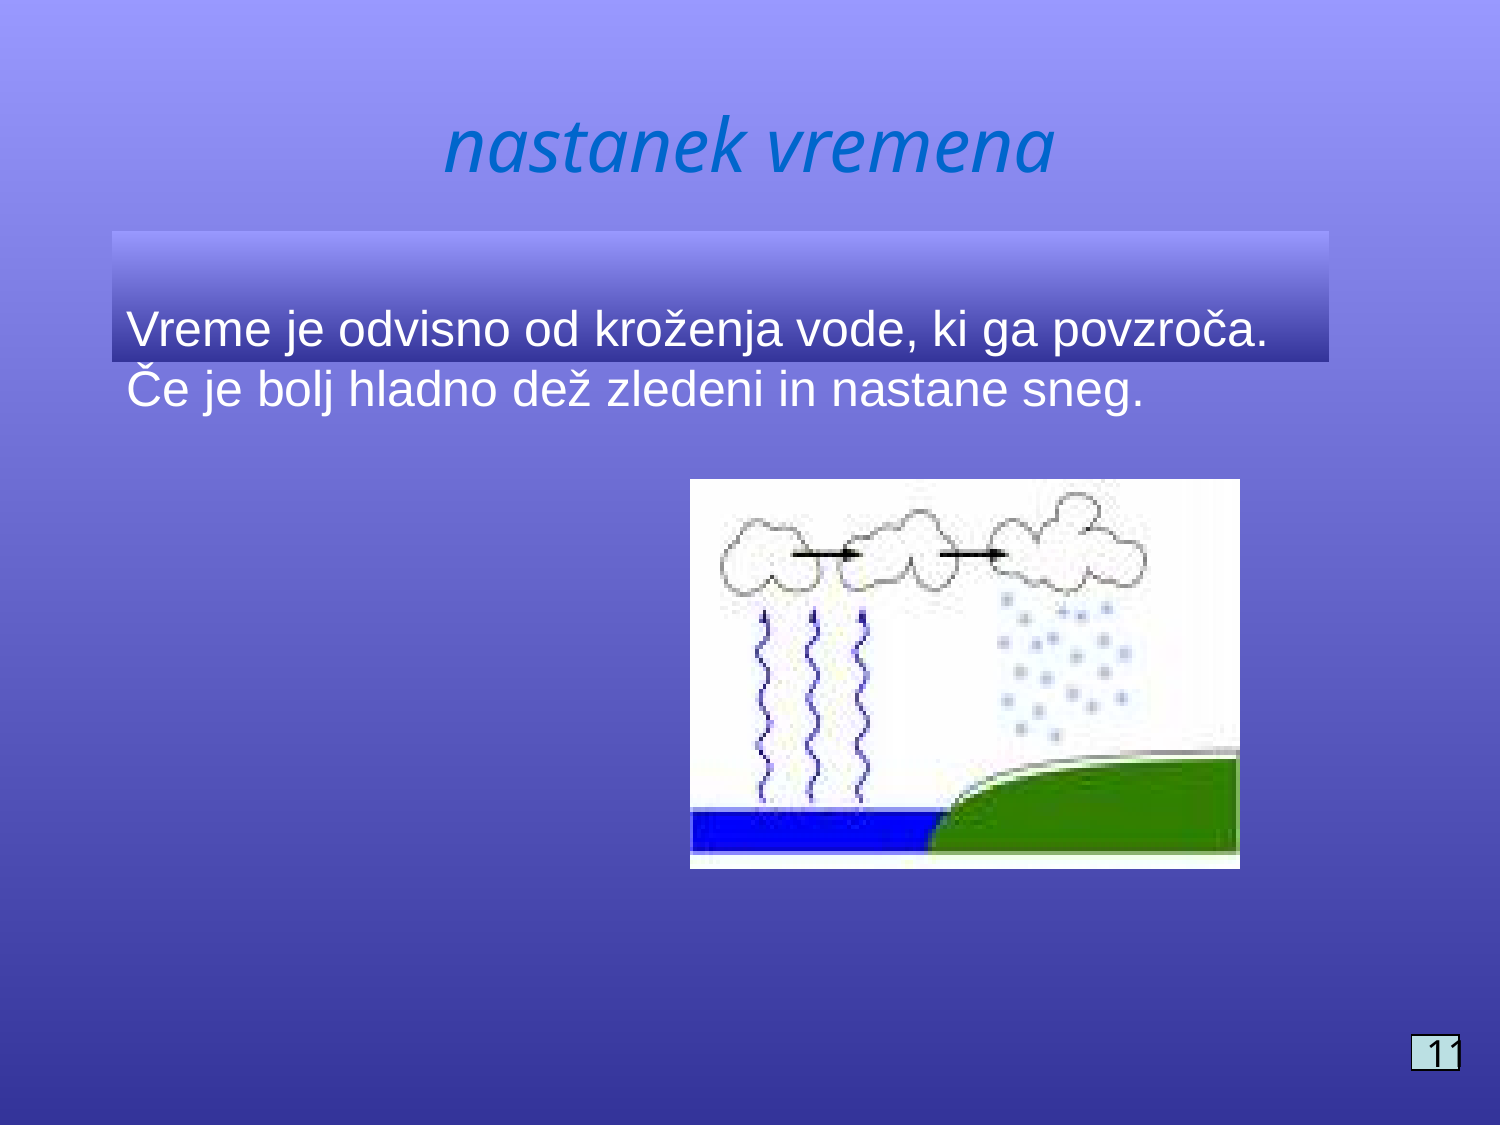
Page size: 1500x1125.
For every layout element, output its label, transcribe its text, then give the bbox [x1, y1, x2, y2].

text_box 11 [1411, 1034, 1459, 1071]
text_box Vreme je odvisno od kroženja vode, ki ga povzroča. Če je bolj hladno dež zledeni in nastane sneg. [112, 232, 1329, 362]
picture [690, 479, 1240, 869]
text_box nastanek vremena [76, 90, 1424, 232]
